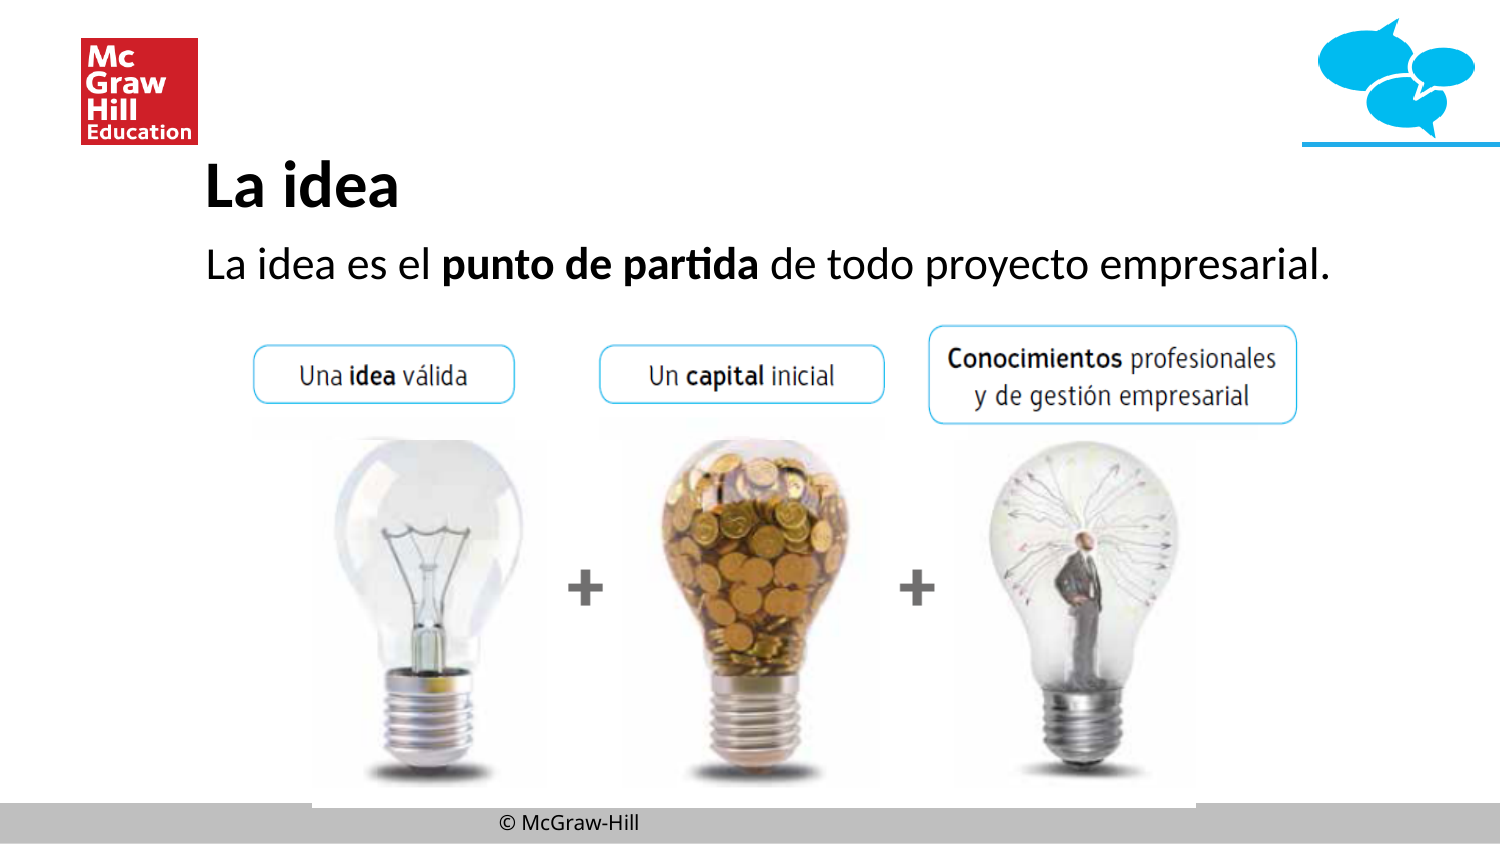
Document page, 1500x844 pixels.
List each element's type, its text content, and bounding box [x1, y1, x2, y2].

text_box La idea La idea es el punto de partida de todo proyecto empresarial. [191, 133, 1415, 374]
picture [225, 306, 1326, 808]
picture [81, 38, 198, 145]
picture [1285, 12, 1475, 139]
